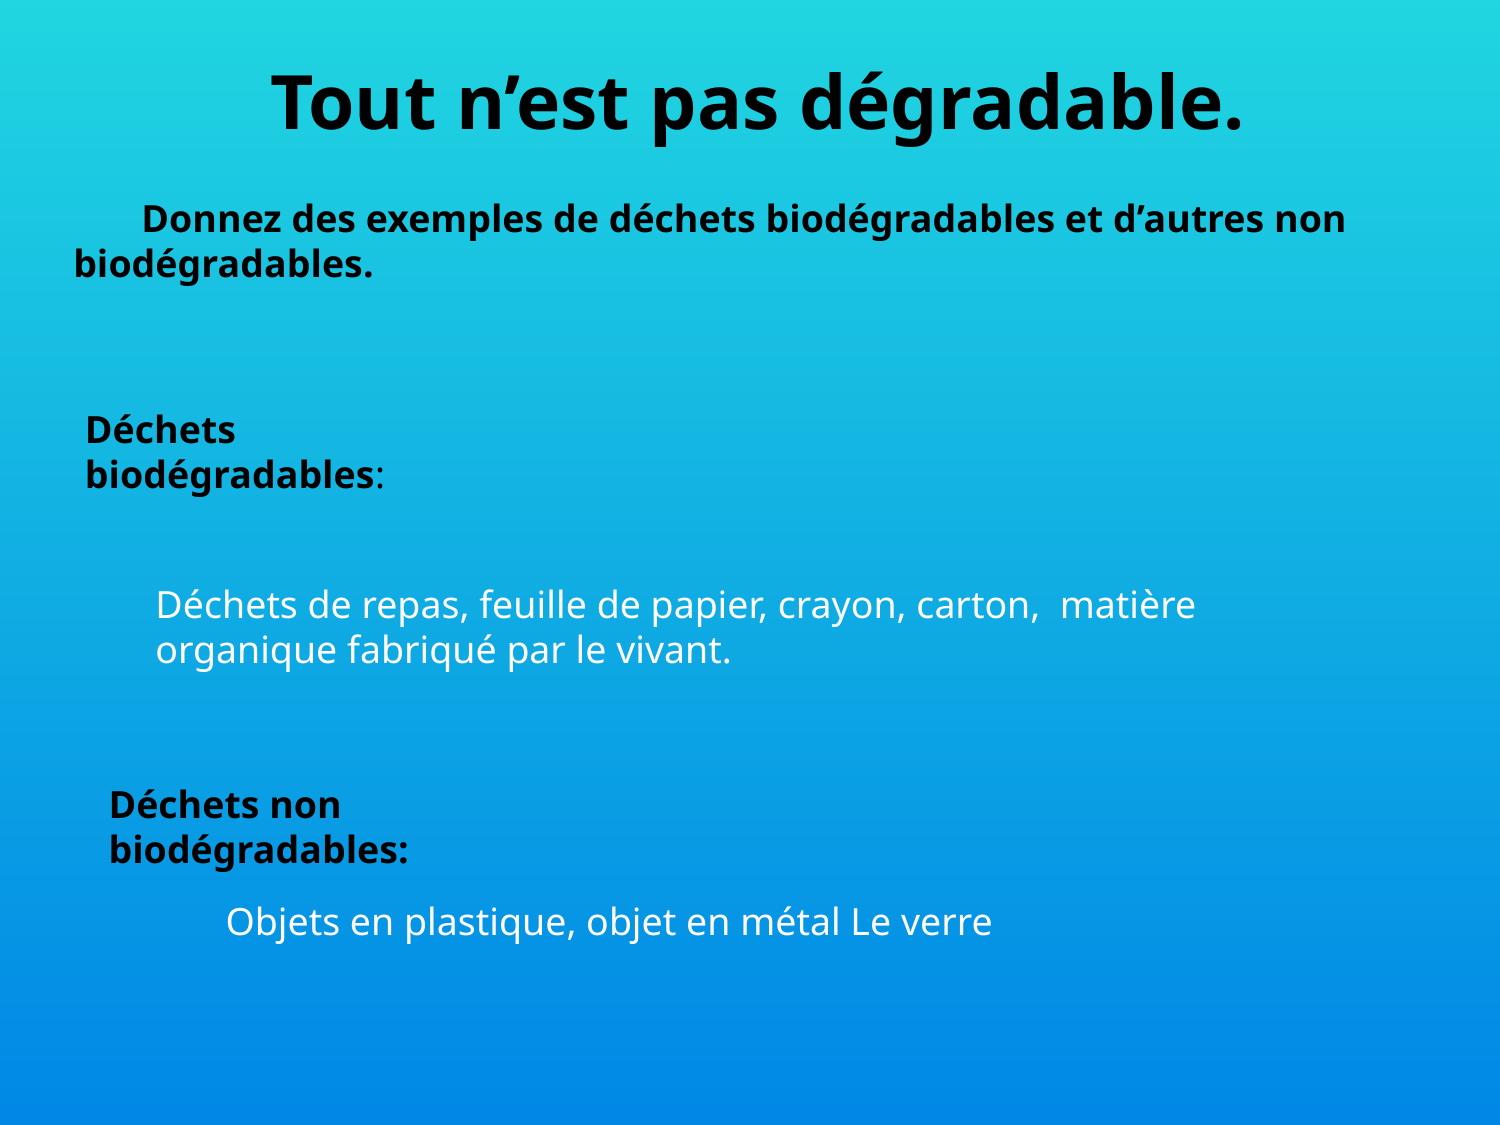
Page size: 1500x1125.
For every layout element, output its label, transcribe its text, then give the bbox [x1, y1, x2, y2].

text_box Objets en plastique, objet en métal Le verre [210, 890, 1407, 951]
text_box Déchets biodégradables: [70, 398, 457, 504]
text_box Donnez des exemples de déchets biodégradables et d’autres non biodégradables. [58, 187, 1396, 293]
text_box Déchets non biodégradables: [93, 773, 493, 879]
text_box Déchets de repas, feuille de papier, crayon, carton, matière organique fabriqué par le vivant. [140, 574, 1348, 679]
title Tout n’est pas dégradable. [128, 0, 1407, 200]
